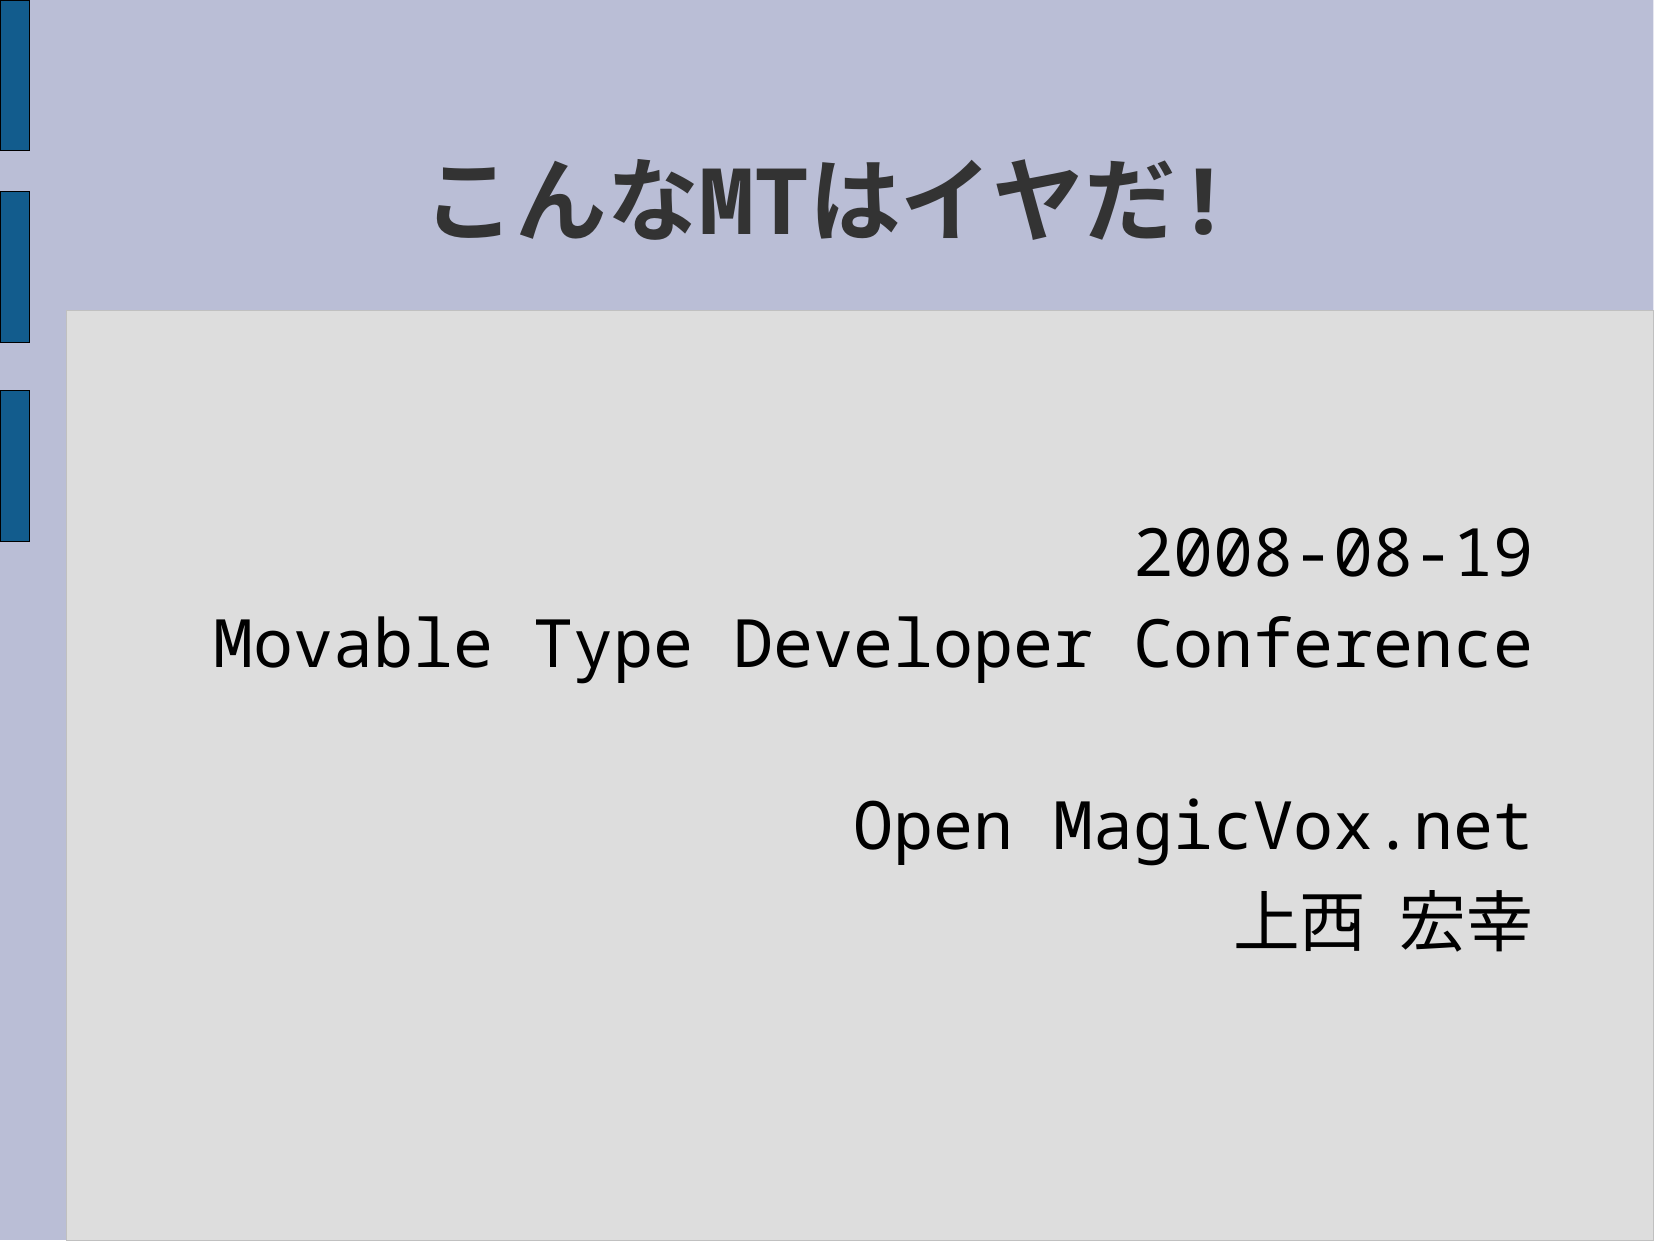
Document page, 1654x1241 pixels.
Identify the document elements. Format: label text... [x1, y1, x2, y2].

title こんなMTはイヤだ! [121, 98, 1534, 291]
subtitle 2008-08-19 Movable Type Developer Conference Open MagicVox.net 上西 宏幸 [121, 352, 1534, 1119]
